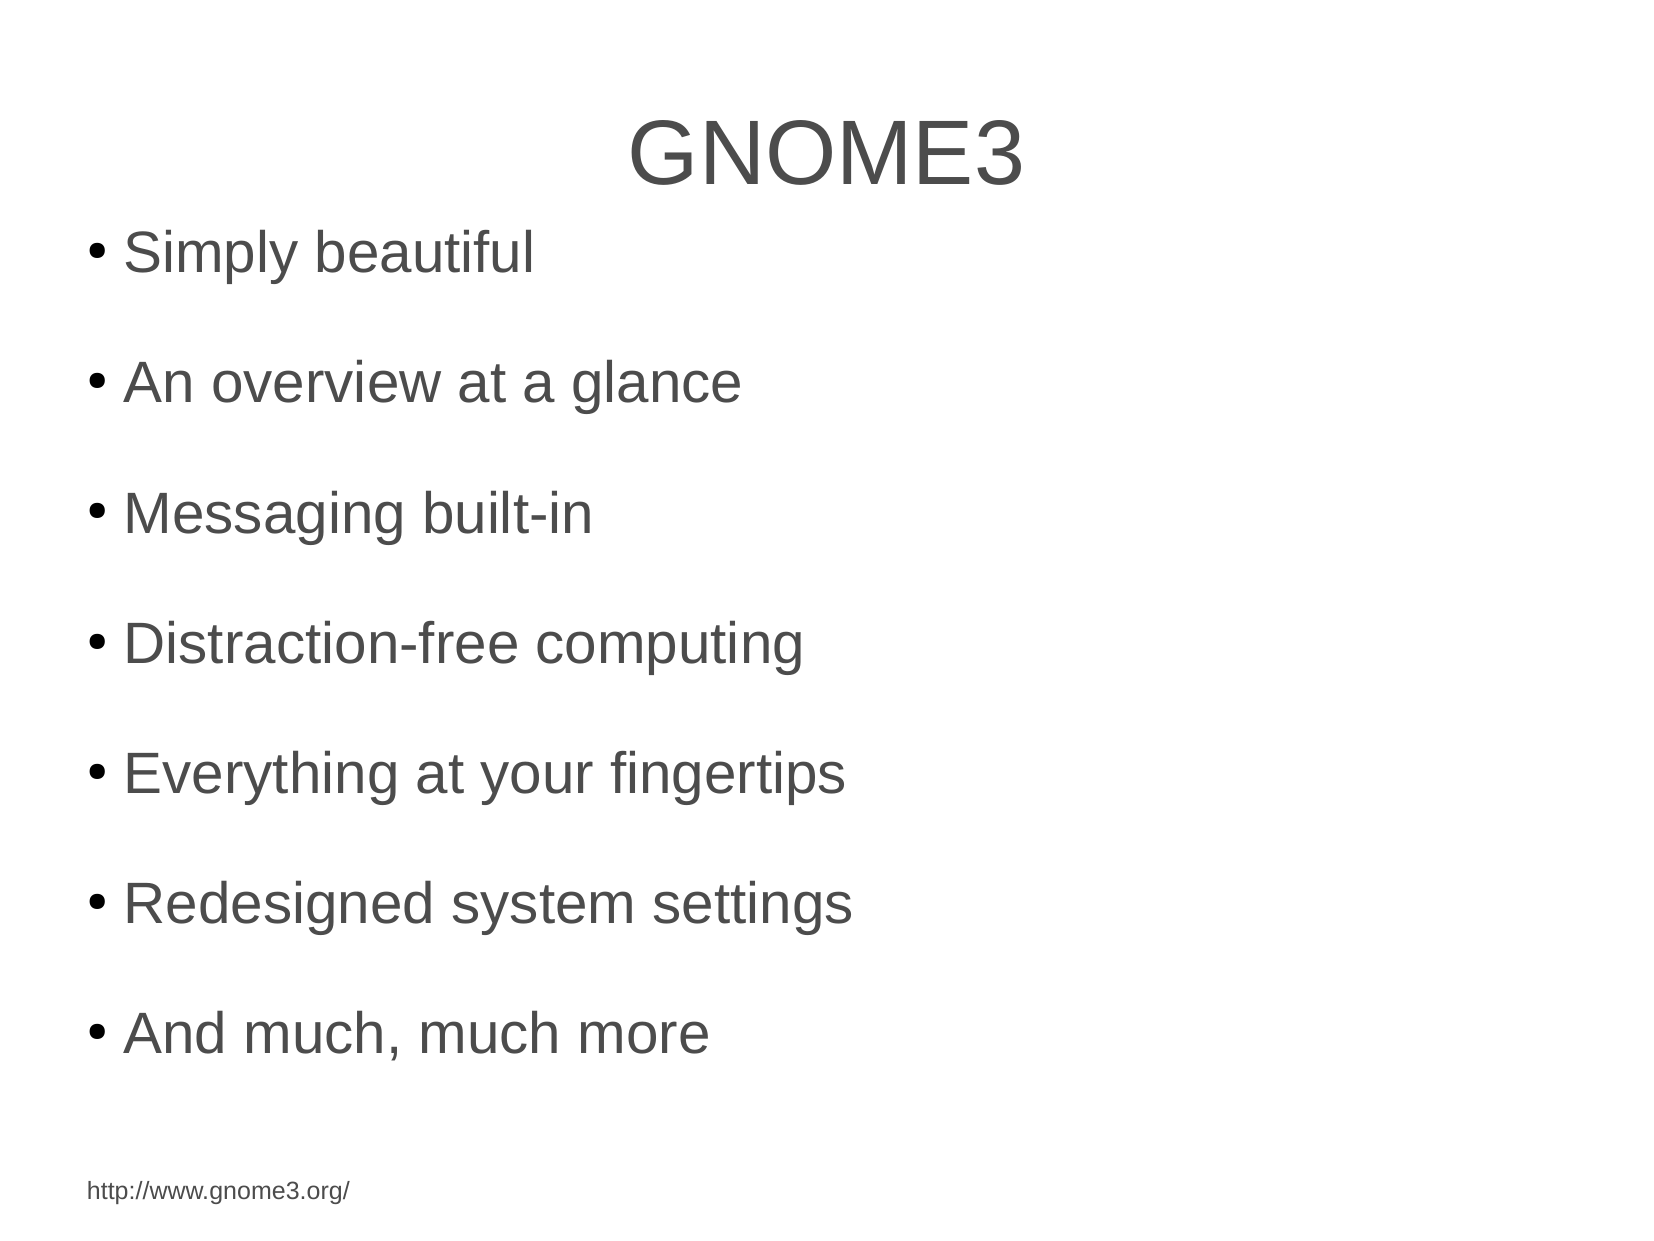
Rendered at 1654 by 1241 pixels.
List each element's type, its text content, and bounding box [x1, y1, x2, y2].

title GNOME3 [82, 56, 1571, 250]
subtitle Simply beautiful An overview at a glance Messaging built-in Distraction-free computing Everything at your fingertips Redesigned system settings And much, much more http://www.gnome3.org/ [86, 220, 1576, 1205]
